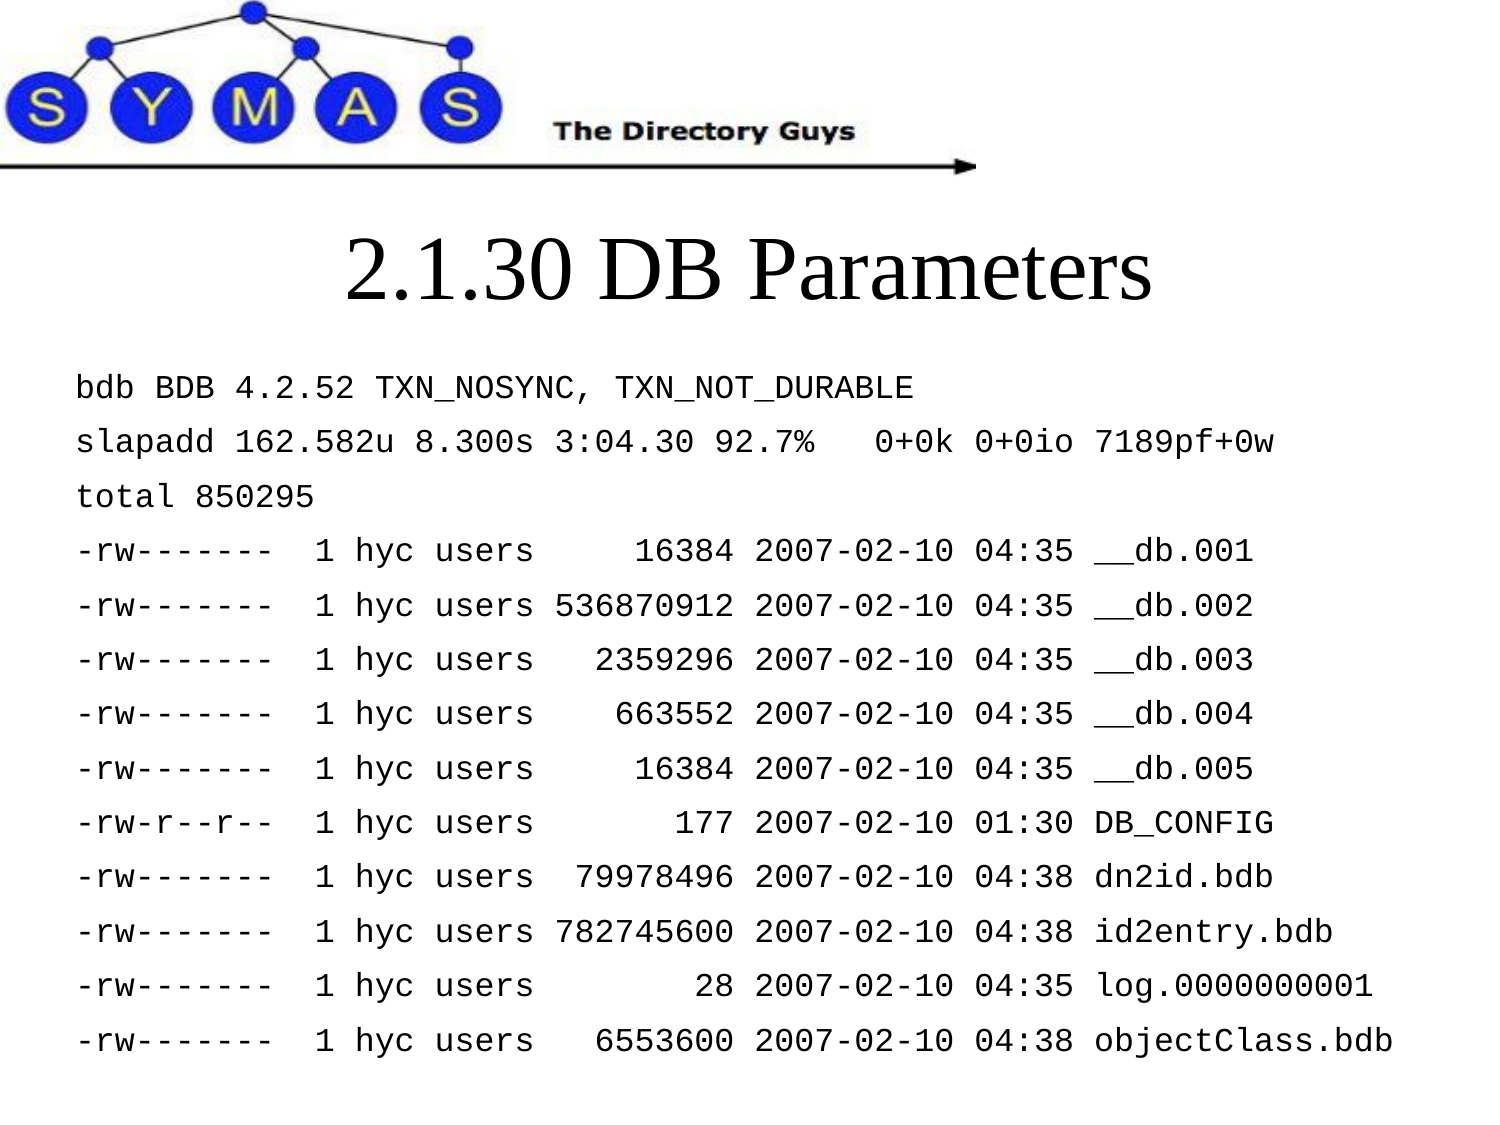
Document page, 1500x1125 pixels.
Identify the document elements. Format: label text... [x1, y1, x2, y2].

list bdb BDB 4.2.52 TXN_NOSYNC, TXN_NOT_DURABLE slapadd 162.582u 8.300s 3:04.30 92.7% 0+0k 0+0io 7189pf+0w total 850295 -rw------- 1 hyc users 16384 2007-02-10 04:35 __db.001 -rw------- 1 hyc users 536870912 2007-02-10 04:35 __db.002 -rw------- 1 hyc users 2359296 2007-02-10 04:35 __db.003 -rw------- 1 hyc users 663552 2007-02-10 04:35 __db.004 -rw------- 1 hyc users 16384 2007-02-10 04:35 __db.005 -rw-r--r-- 1 hyc users 177 2007-02-10 01:30 DB_CONFIG -rw------- 1 hyc users 79978496 2007-02-10 04:38 dn2id.bdb -rw------- 1 hyc users 782745600 2007-02-10 04:38 id2entry.bdb -rw------- 1 hyc users 28 2007-02-10 04:35 log.0000000001 -rw------- 1 hyc users 6553600 2007-02-10 04:38 objectClass.bdb [75, 370, 1426, 1088]
title 2.1.30 DB Parameters [112, 187, 1388, 351]
picture [0, 0, 976, 188]
